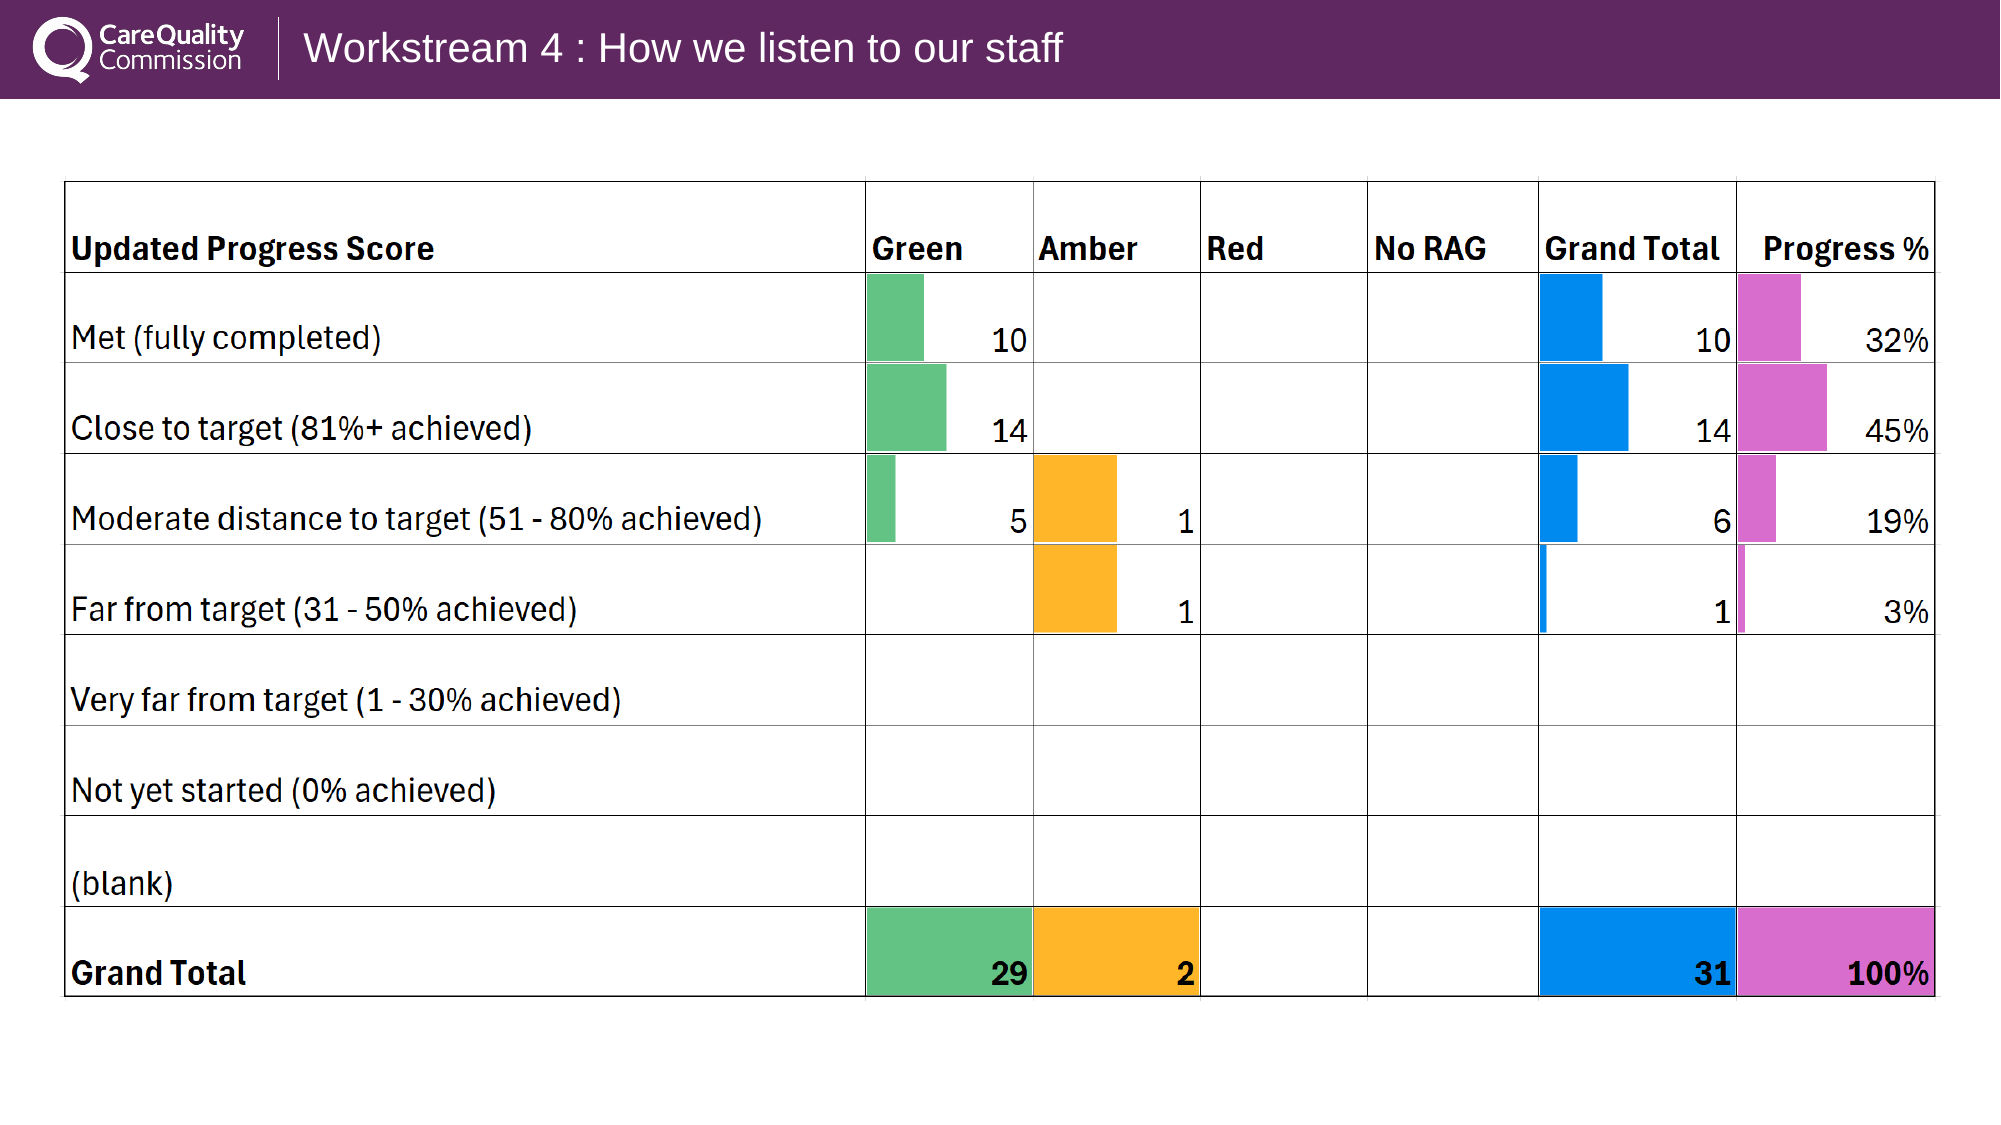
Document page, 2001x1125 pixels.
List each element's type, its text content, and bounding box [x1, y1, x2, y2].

picture [32, 16, 245, 84]
picture [60, 176, 1941, 1001]
text_box [0, 0, 2000, 99]
text_box Workstream 4 : How we listen to our staff [288, 13, 1439, 80]
